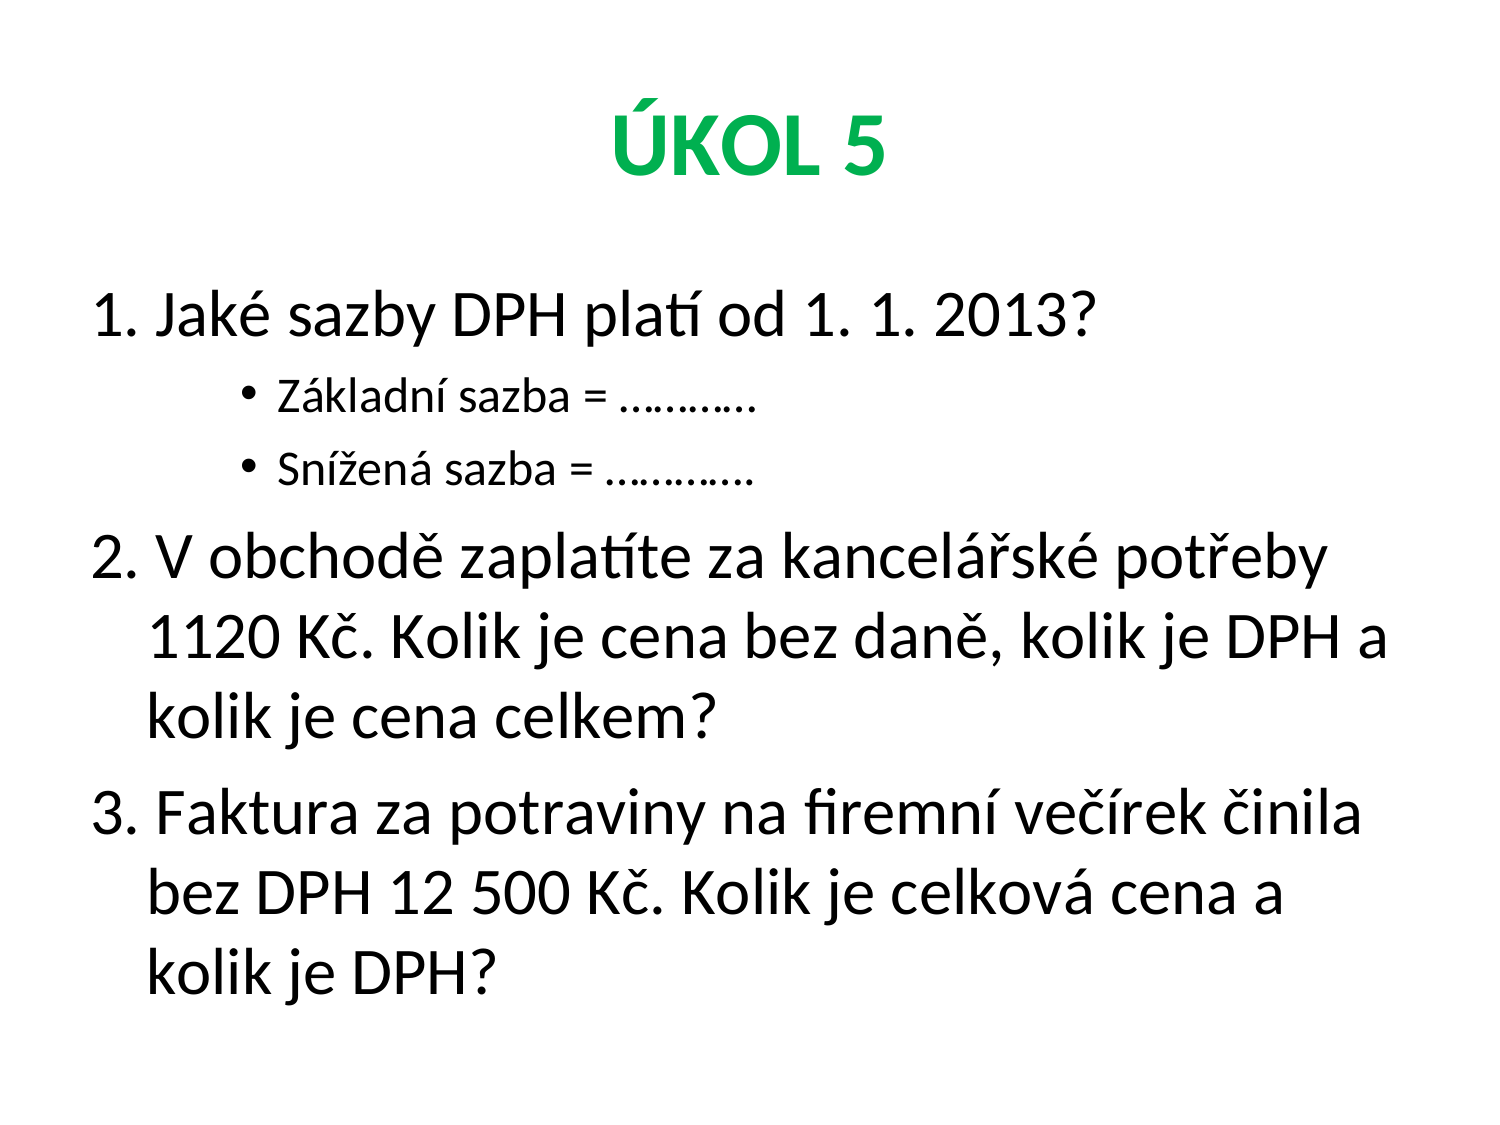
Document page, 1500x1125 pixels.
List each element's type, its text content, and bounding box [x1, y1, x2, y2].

title ÚKOL 5 [75, 45, 1426, 233]
list 1. Jaké sazby DPH platí od 1. 1. 2013? Základní sazba = ………… Snížená sazba = …………. 2. V obchodě zaplatíte za kancelářské potřeby 1120 Kč. Kolik je cena bez daně, kolik je DPH a kolik je cena celkem? 3. Faktura za potraviny na firemní večírek činila bez DPH 12 500 Kč. Kolik je celková cena a kolik je DPH? [75, 262, 1426, 1016]
